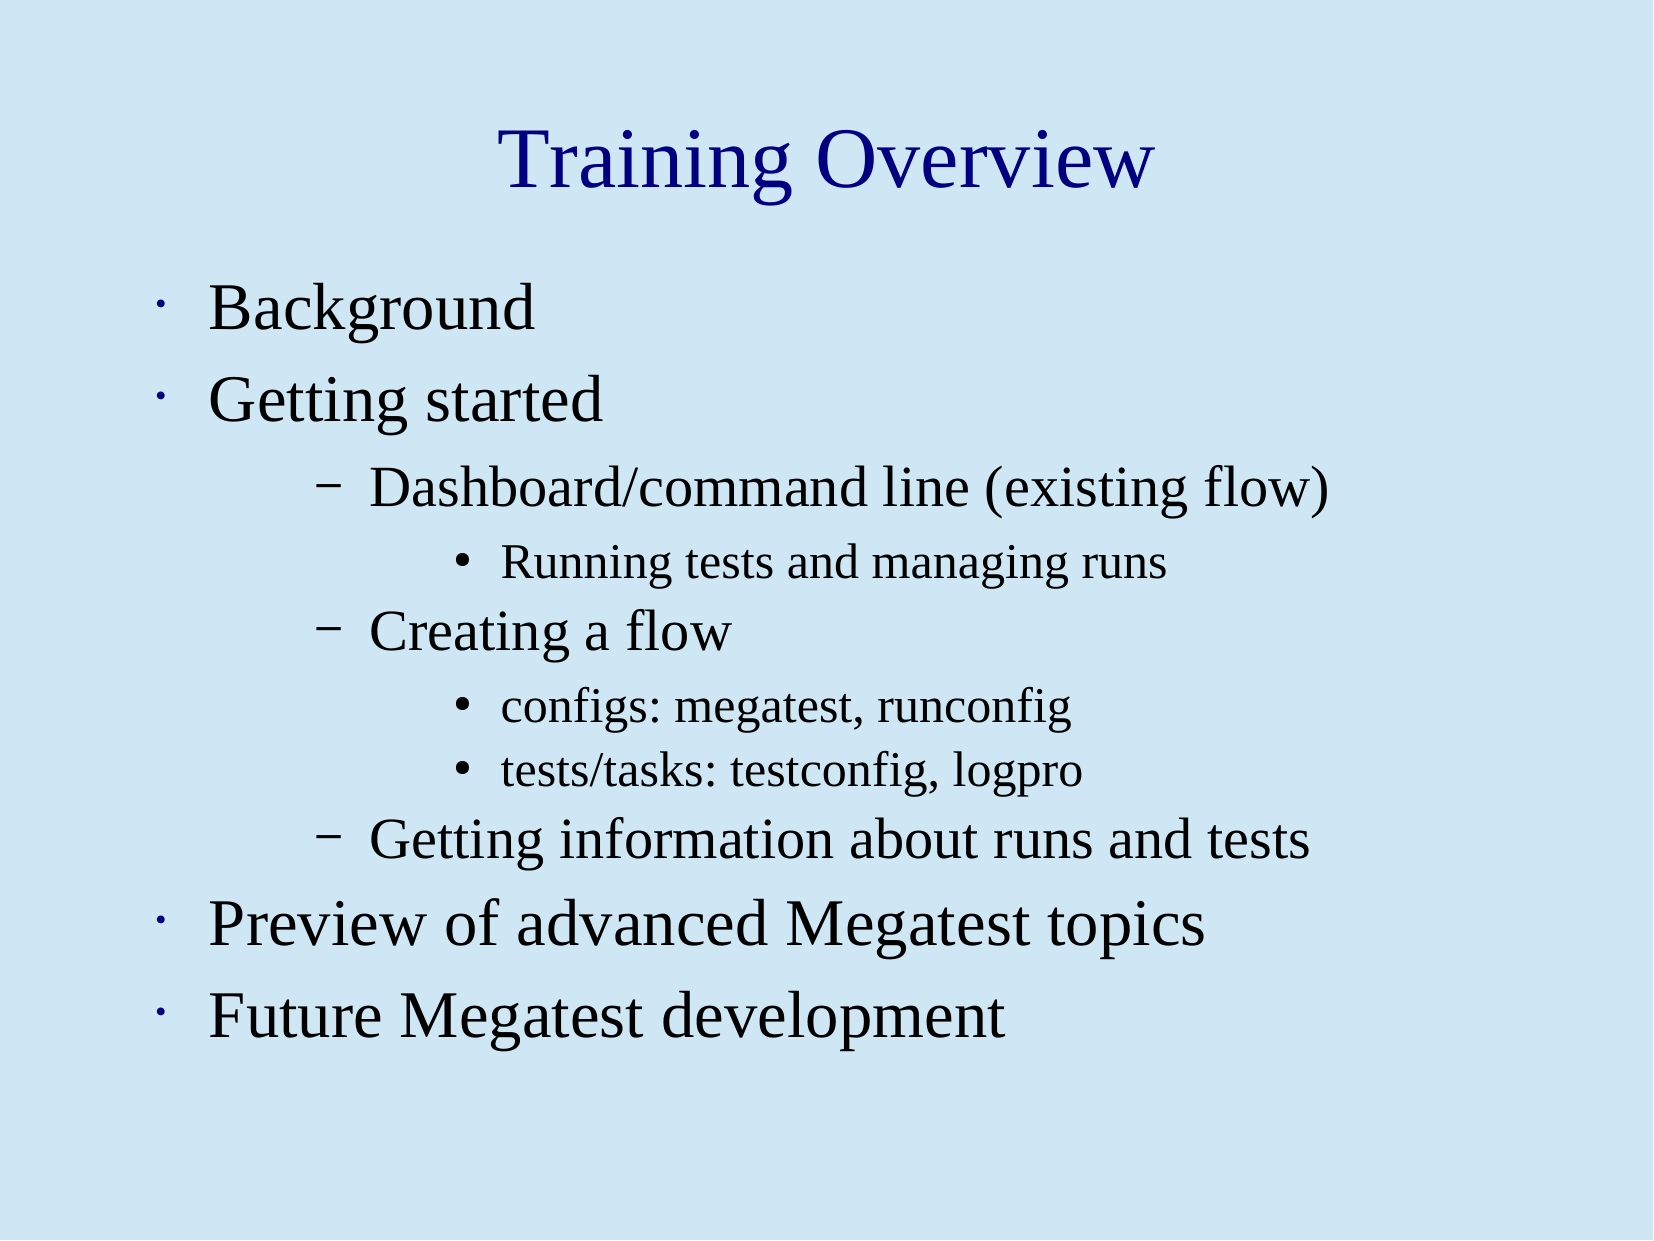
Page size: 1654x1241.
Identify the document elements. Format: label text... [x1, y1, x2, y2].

list Background Getting started Dashboard/command line (existing flow) Running tests and managing runs Creating a flow configs: megatest, runconfig tests/tasks: testconfig, logpro Getting information about runs and tests Preview of advanced Megatest topics Future Megatest development [138, 270, 1497, 1055]
title Training Overview [82, 55, 1571, 263]
